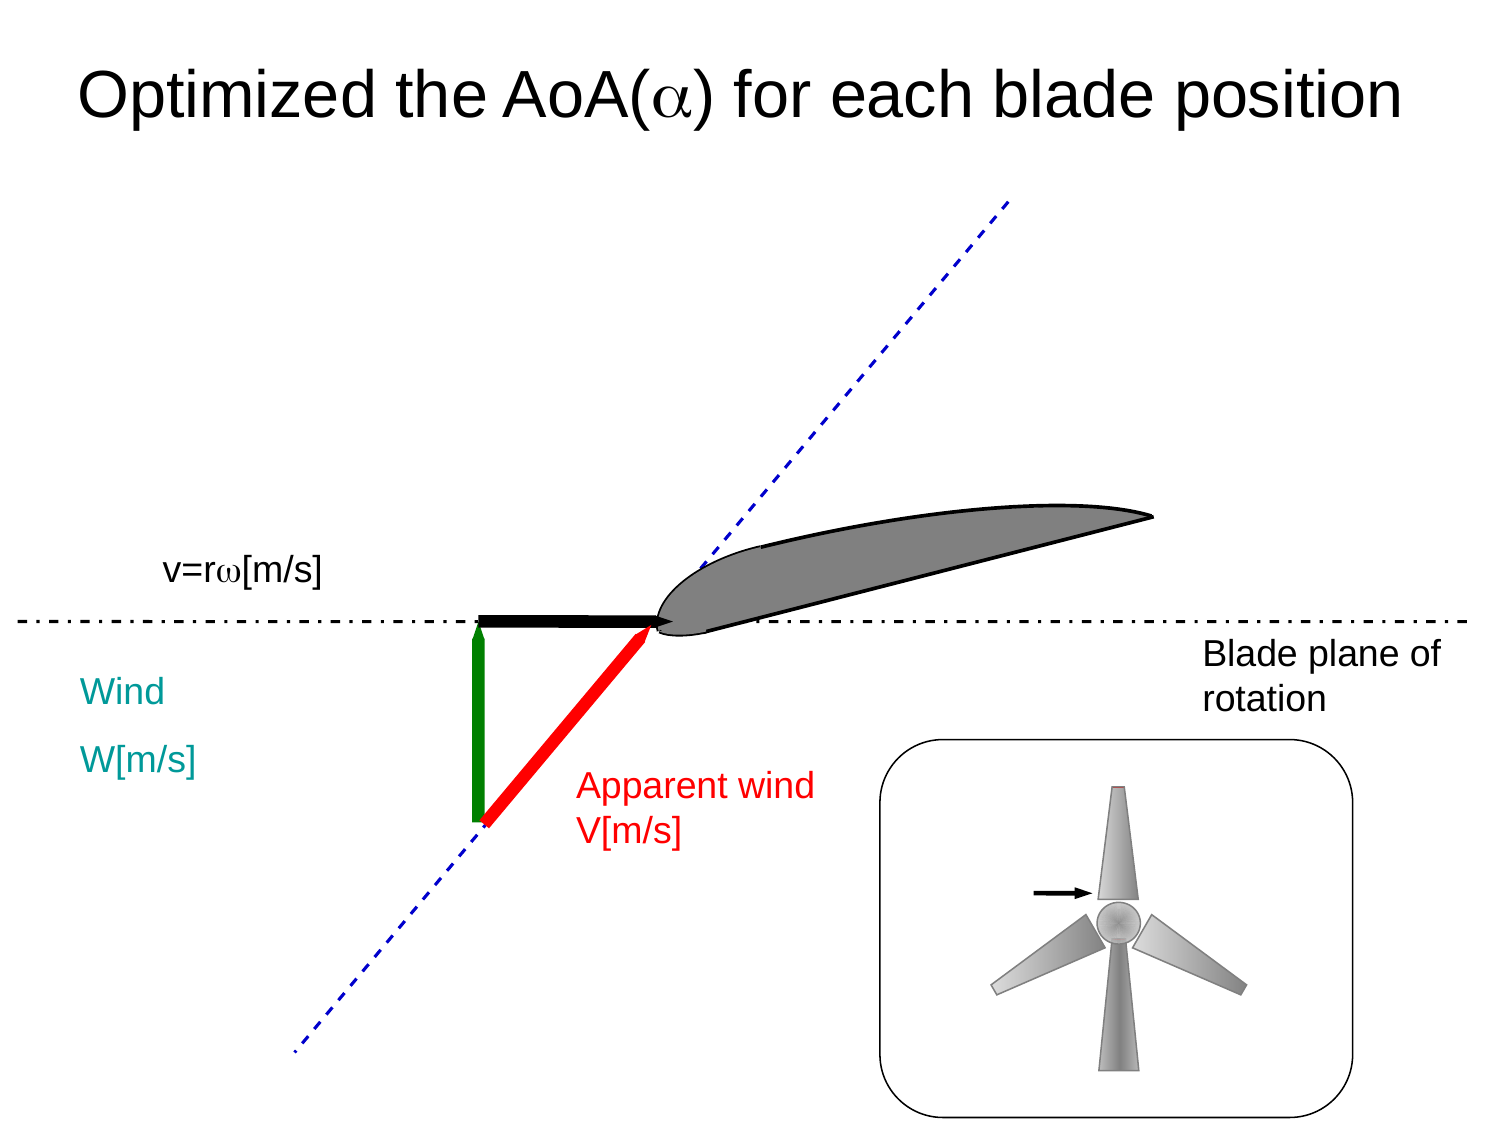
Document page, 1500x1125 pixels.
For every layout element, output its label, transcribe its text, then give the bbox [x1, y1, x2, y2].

text_box Wind W[m/s] [64, 659, 231, 787]
text_box Apparent wind V[m/s] [560, 753, 902, 860]
text_box Optimized the AoA(a) for each blade position [0, 0, 1500, 185]
text_box [879, 739, 1353, 1118]
text_box v=rw[m/s] [147, 537, 609, 598]
text_box [657, 508, 1144, 635]
text_box Blade plane of rotation [1187, 621, 1500, 728]
